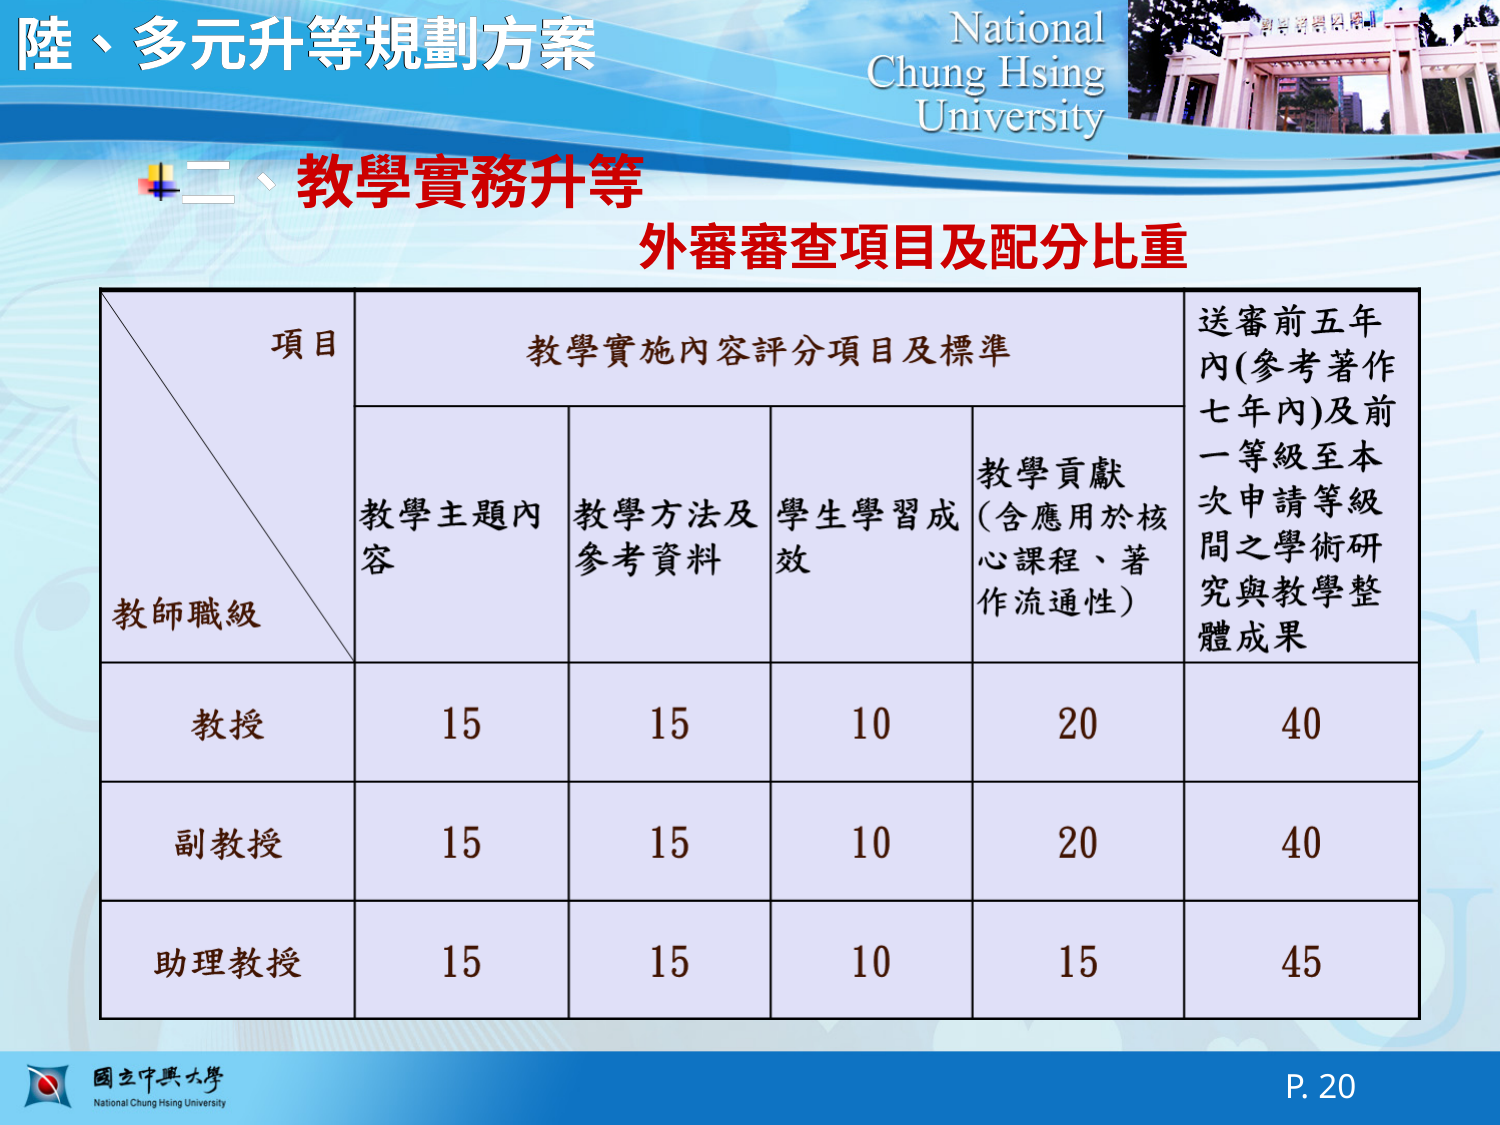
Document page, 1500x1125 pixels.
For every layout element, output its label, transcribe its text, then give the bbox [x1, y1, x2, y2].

picture [99, 285, 1421, 1021]
text_box 二、教學實務升等 外審審查項目及配分比重 [124, 138, 1294, 283]
text_box 陸、多元升等規劃方案 [0, 0, 821, 79]
